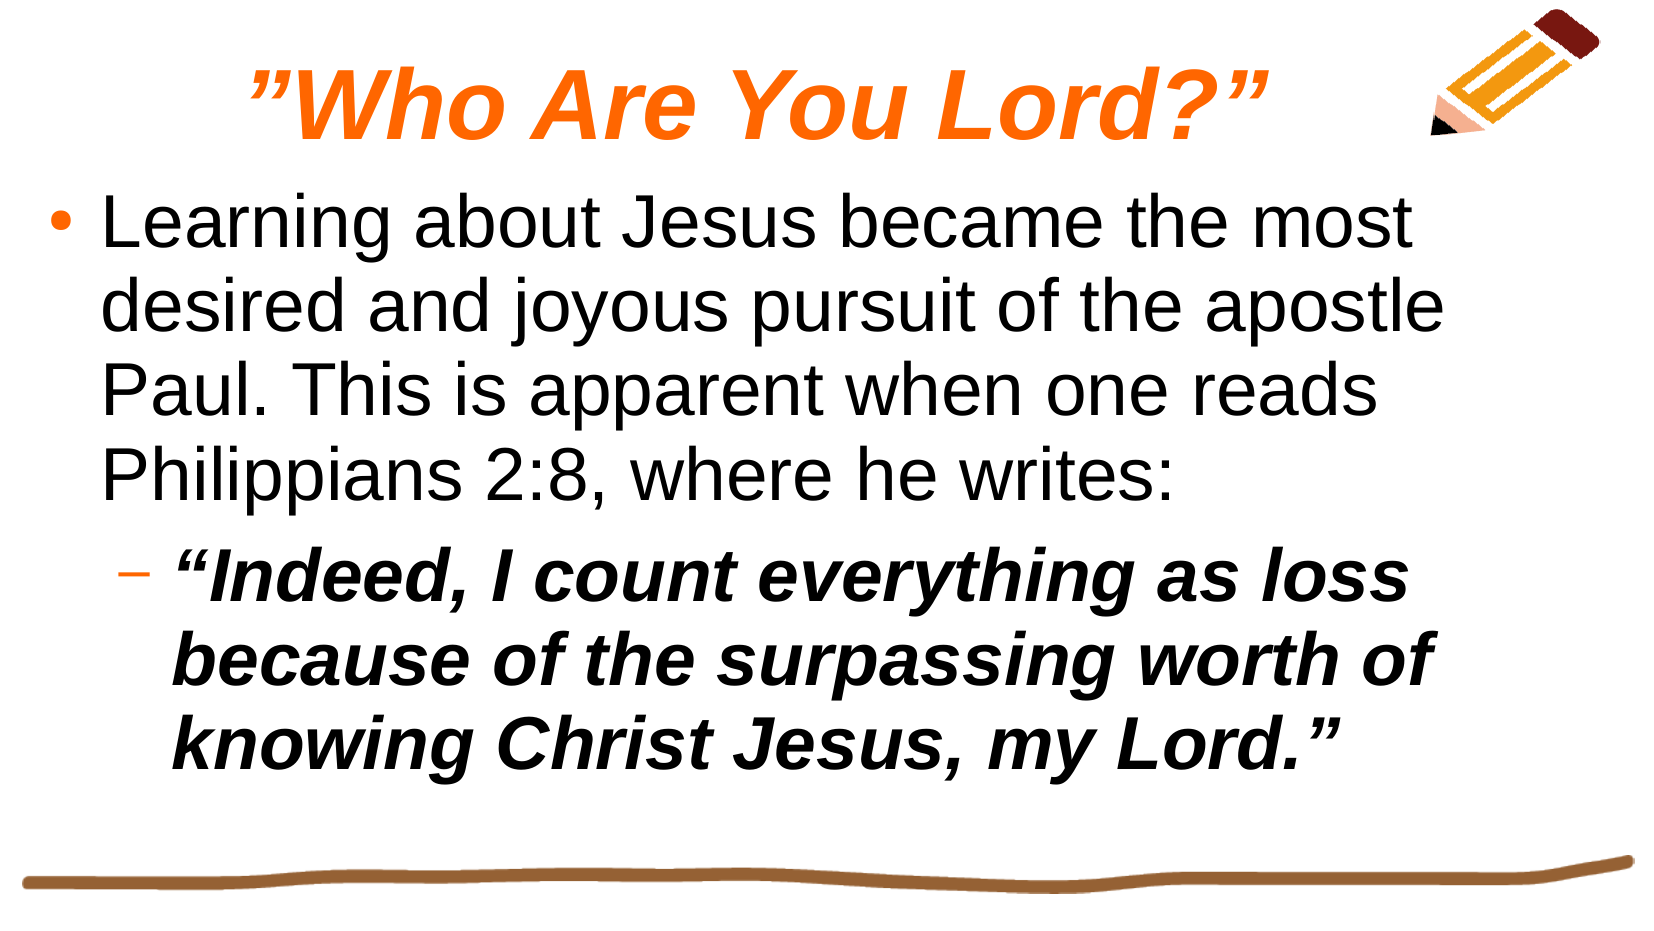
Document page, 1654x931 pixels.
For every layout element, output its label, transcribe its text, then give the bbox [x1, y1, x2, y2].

title ”Who Are You Lord?” [82, 15, 1430, 180]
picture [1430, 9, 1601, 136]
list Learning about Jesus became the most desired and joyous pursuit of the apostle Paul. This is apparent when one reads Philippians 2:8, where he writes: “Indeed, I count everything as loss because of the surpassing worth of knowing Christ Jesus, my Lord.” [30, 180, 1636, 871]
picture [22, 855, 1635, 894]
